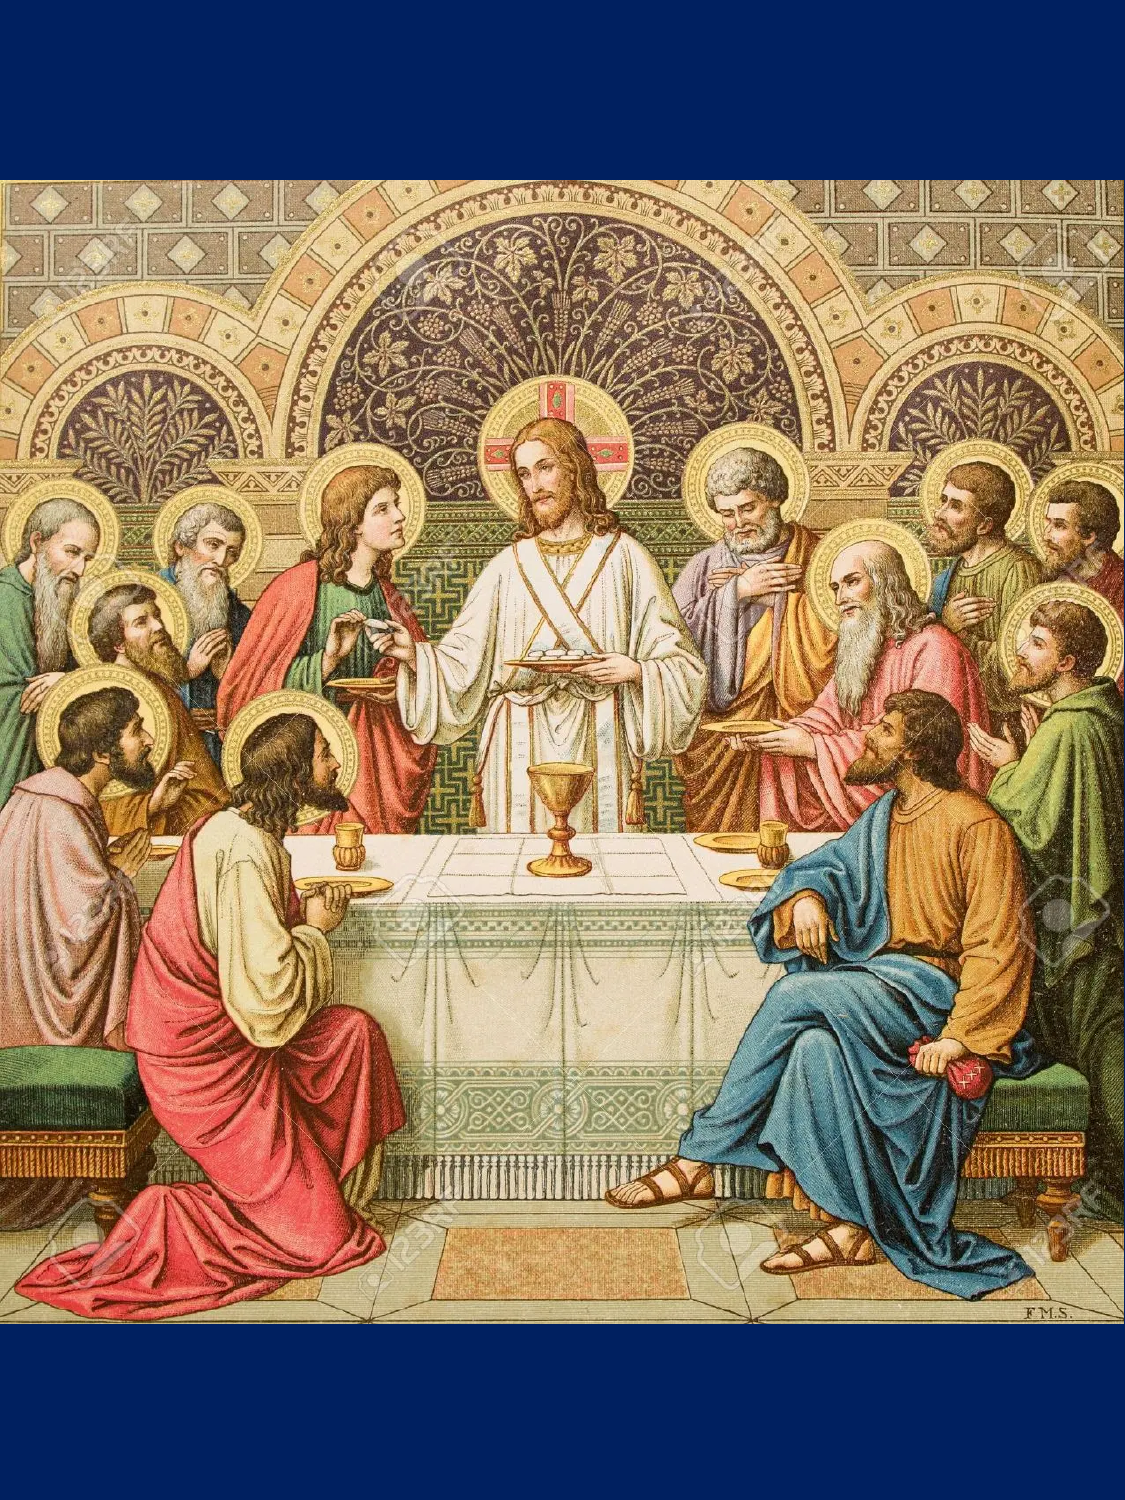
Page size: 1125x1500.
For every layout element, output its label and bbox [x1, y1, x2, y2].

picture [0, 180, 1124, 1324]
